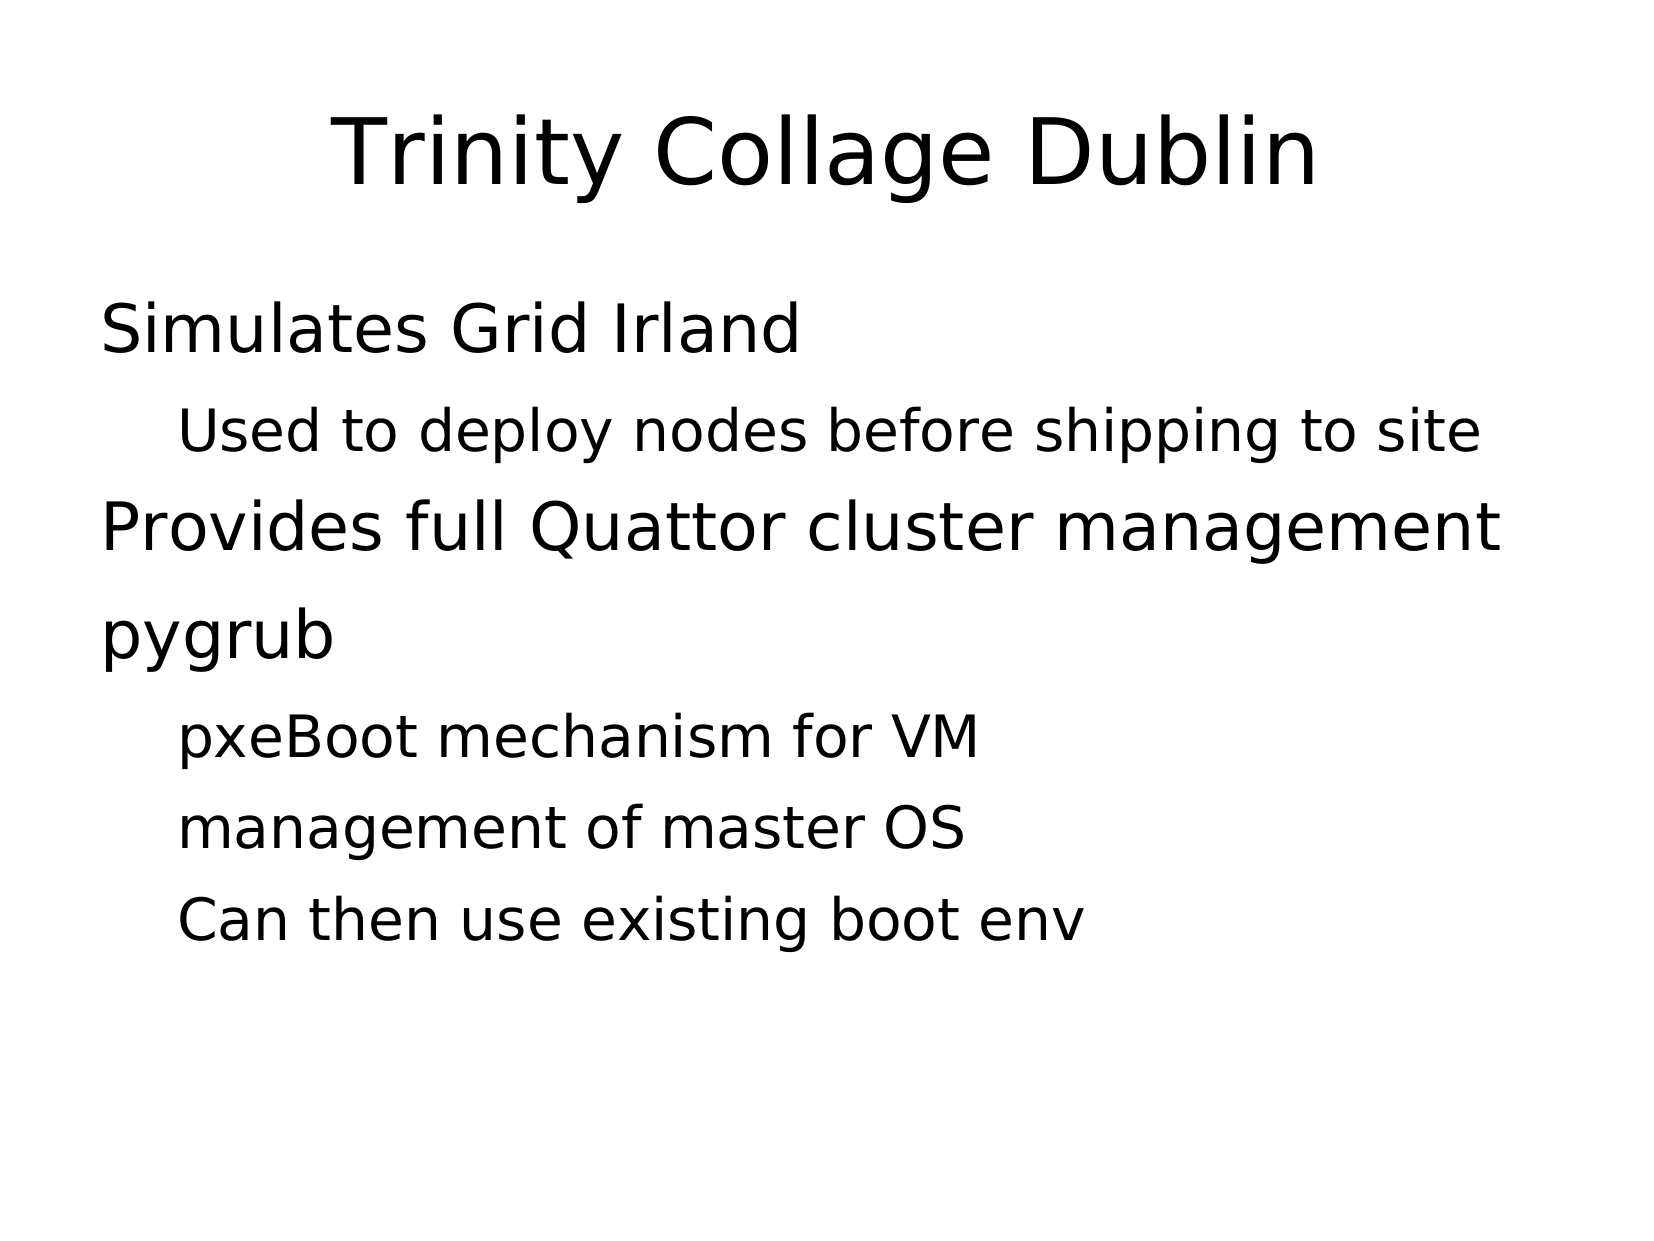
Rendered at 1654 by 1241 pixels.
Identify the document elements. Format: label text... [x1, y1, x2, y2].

title Trinity Collage Dublin [82, 56, 1571, 250]
list Simulates Grid Irland Used to deploy nodes before shipping to site Provides full Quattor cluster management pygrub pxeBoot mechanism for VM management of master OS Can then use existing boot env [82, 290, 1571, 1094]
